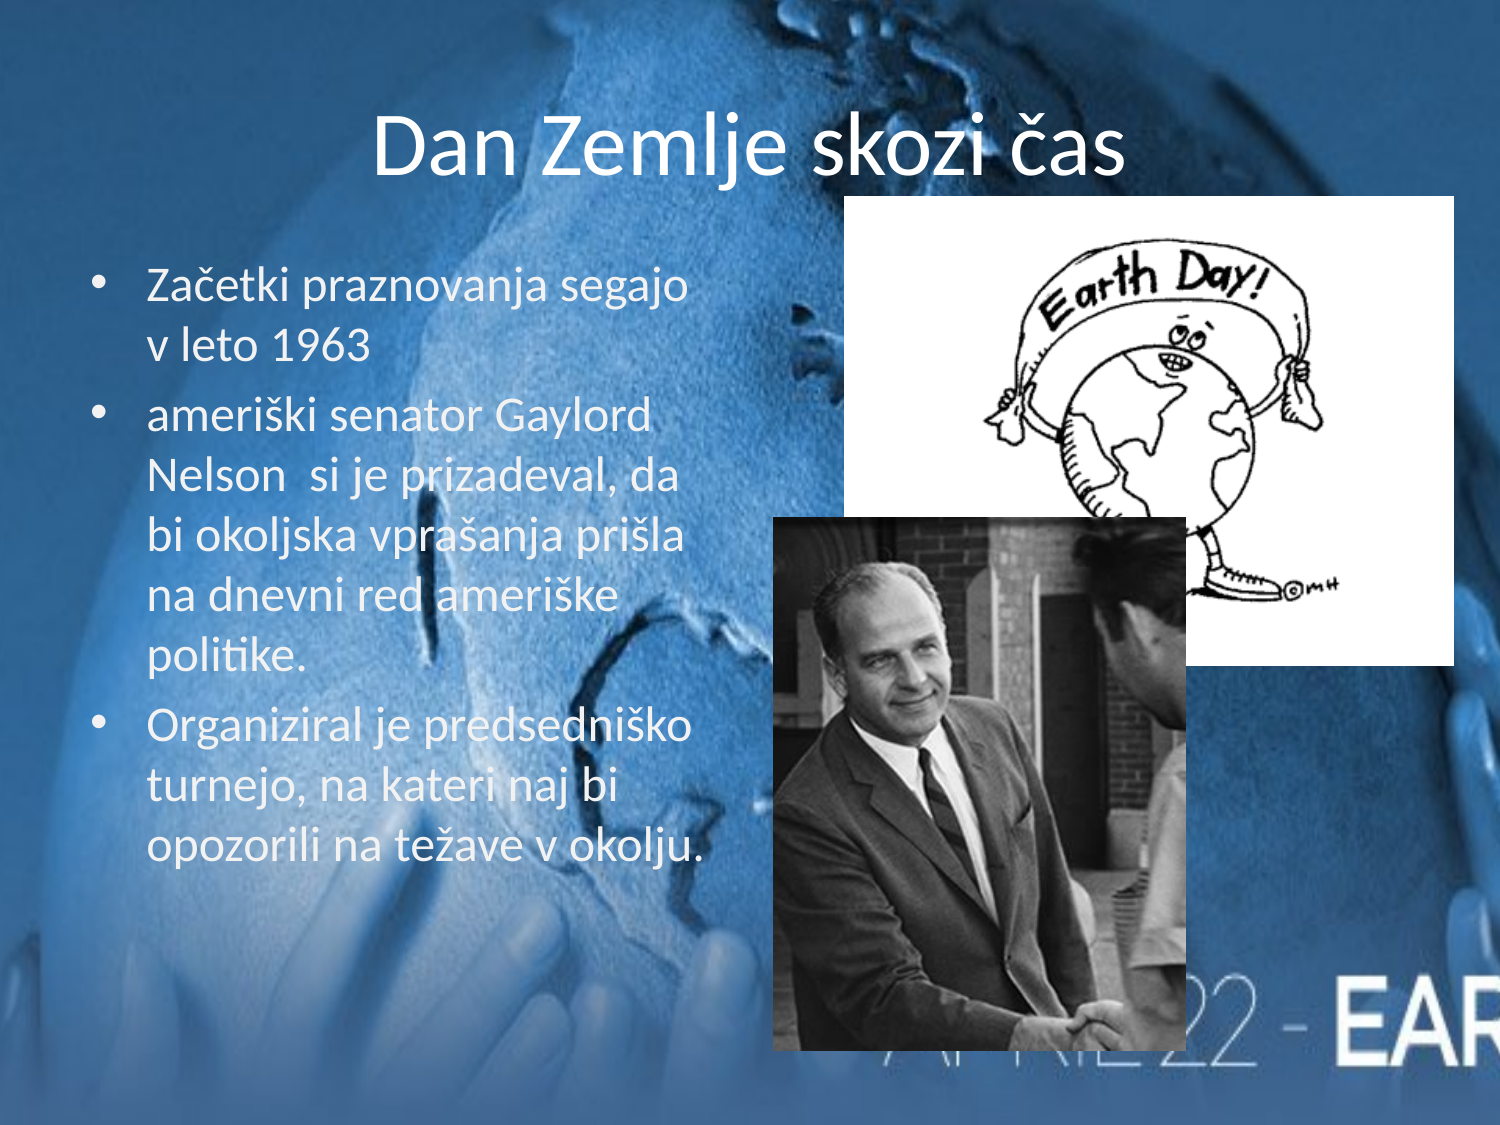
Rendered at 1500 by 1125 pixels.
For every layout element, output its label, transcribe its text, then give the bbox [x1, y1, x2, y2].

picture [0, 0, 1500, 1125]
title Dan Zemlje skozi čas [75, 45, 1425, 233]
list Začetki praznovanja segajo v leto 1963 ameriški senator Gaylord Nelson si je prizadeval, da bi okoljska vprašanja prišla na dnevni red ameriške politike. Organiziral je predsedniško turnejo, na kateri naj bi opozorili na težave v okolju. [75, 243, 738, 1005]
